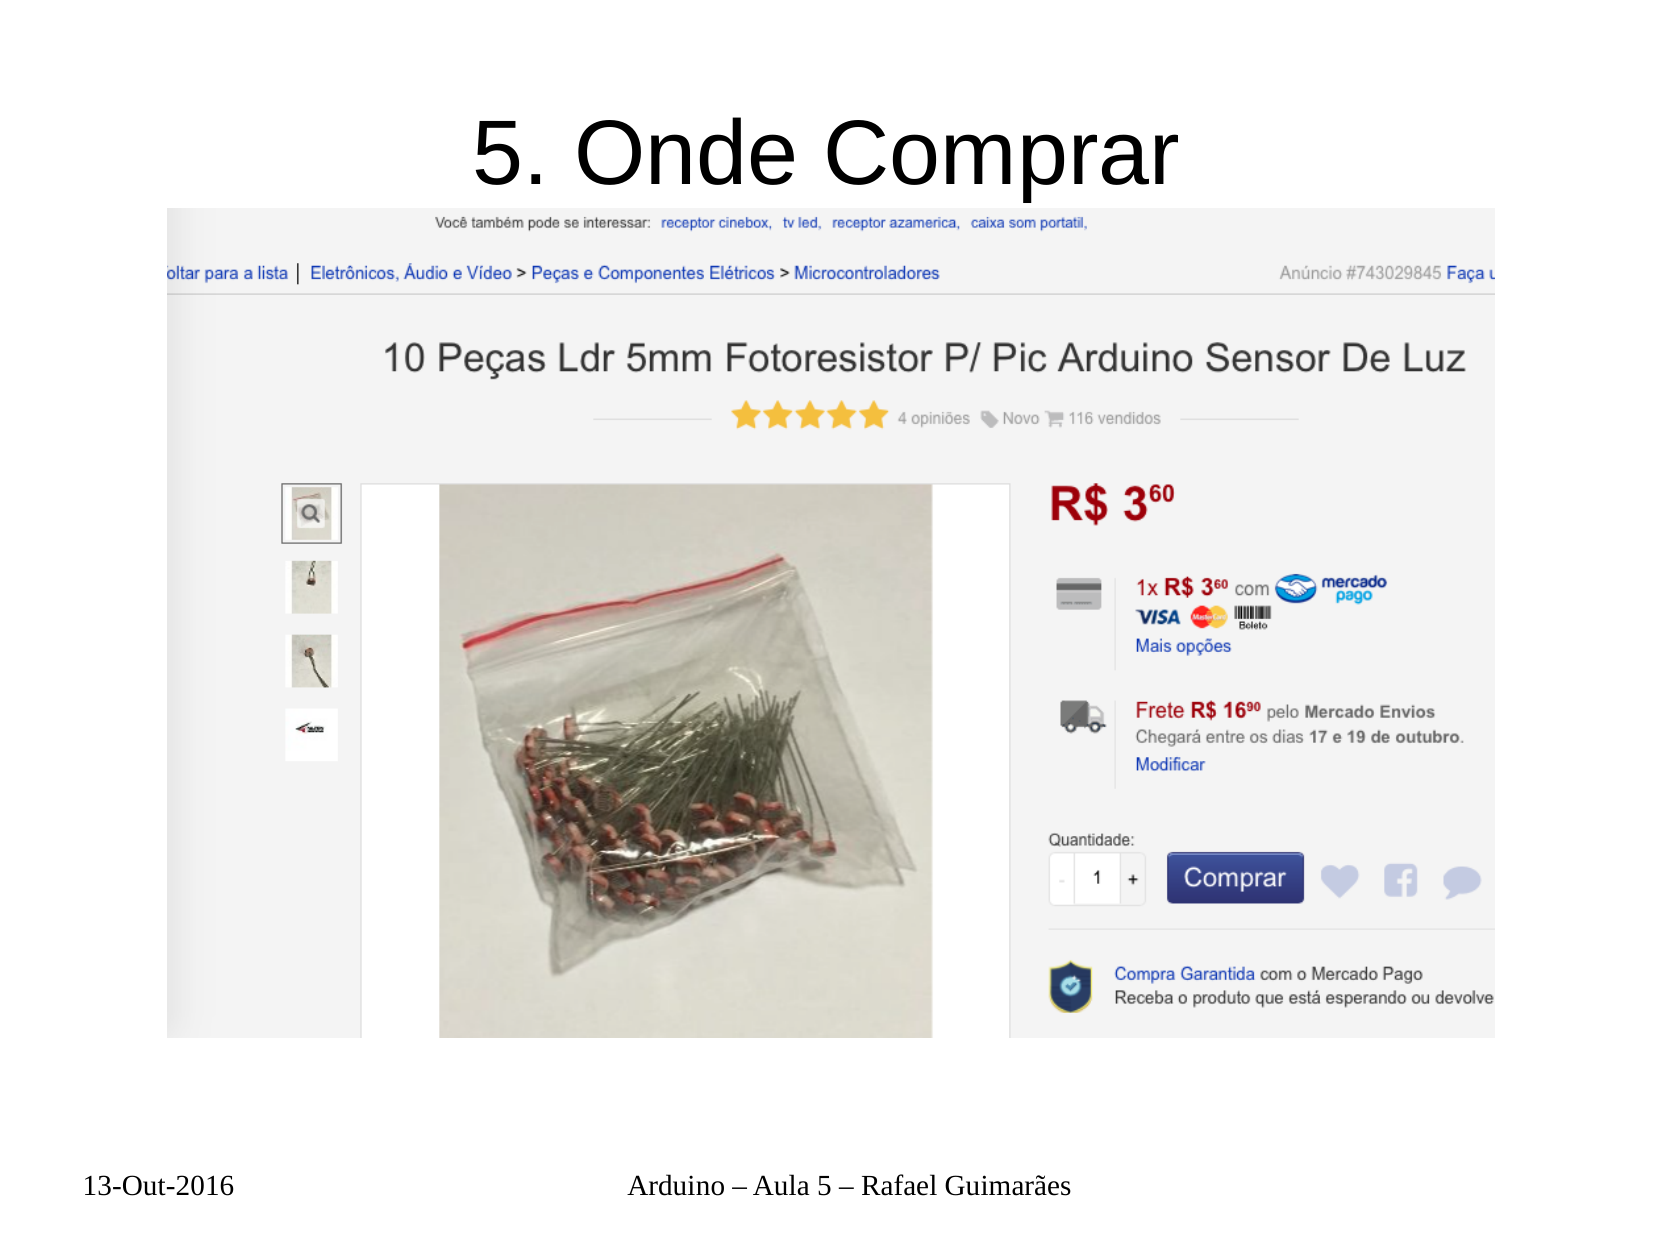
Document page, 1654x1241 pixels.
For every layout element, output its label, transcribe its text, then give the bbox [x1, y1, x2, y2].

title 5. Onde Comprar [82, 49, 1571, 257]
picture [167, 208, 1495, 1038]
